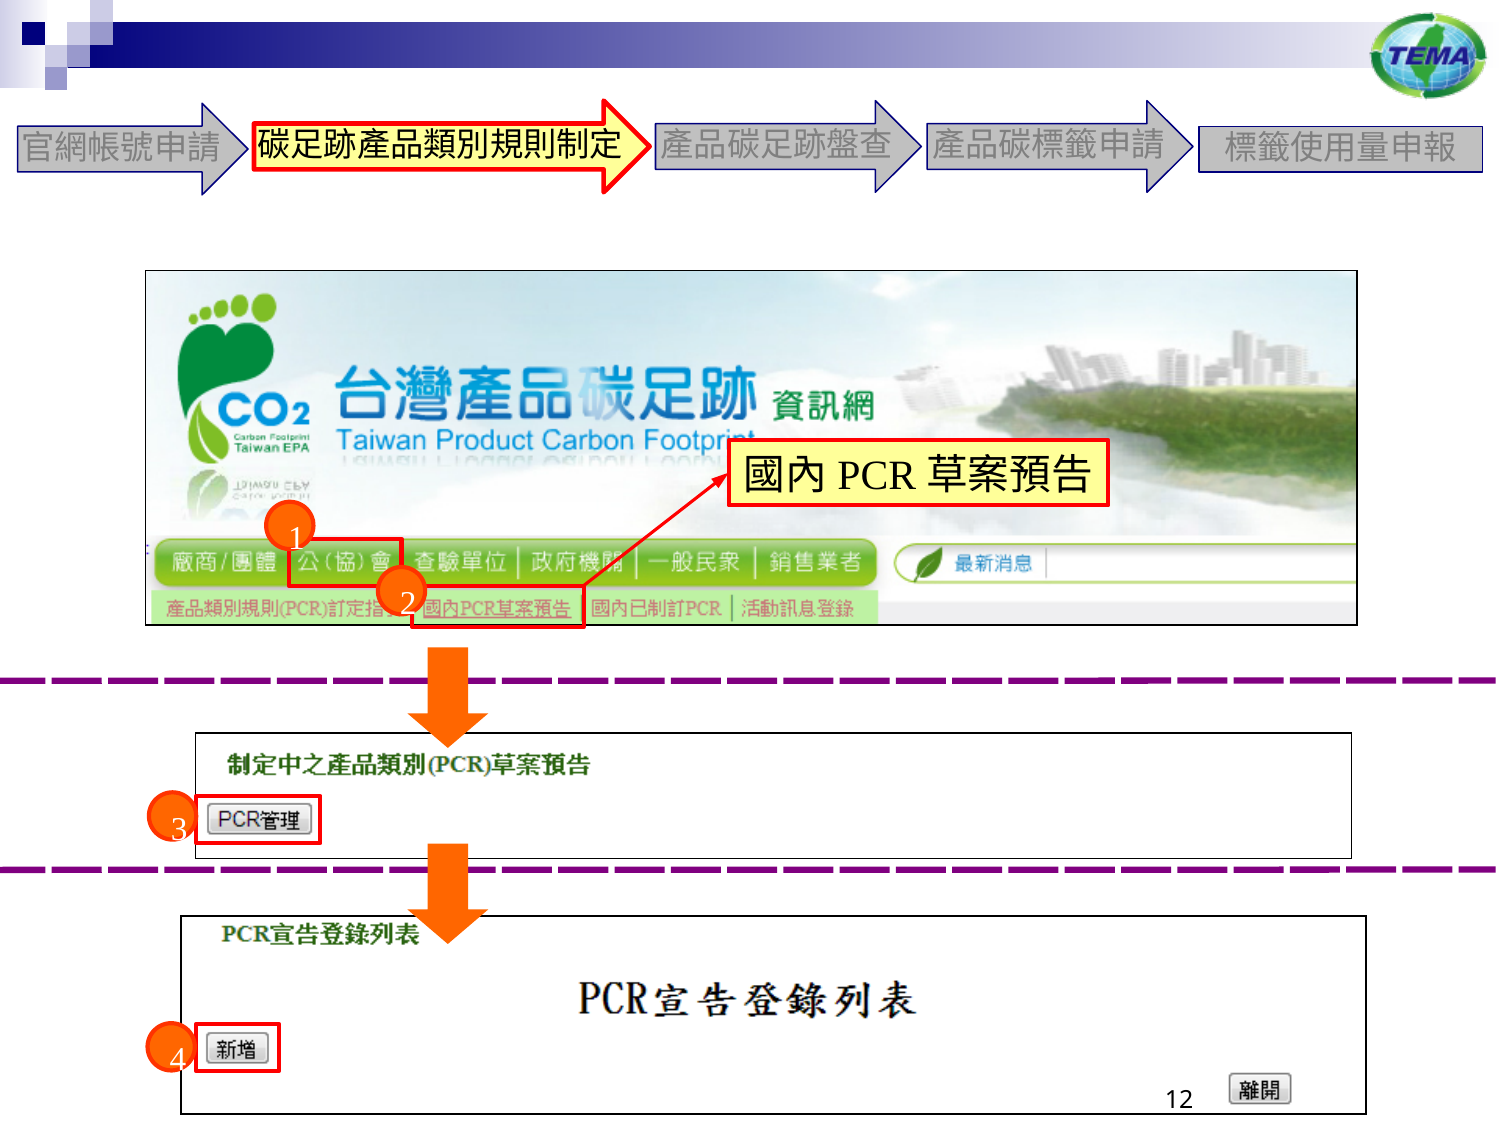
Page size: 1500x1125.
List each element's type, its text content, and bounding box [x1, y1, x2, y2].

picture [146, 271, 1357, 625]
text_box 產品碳標籤申請 [927, 100, 1193, 193]
text_box 產品碳足跡盤查 [655, 100, 922, 193]
text_box 標籤使用量申報 [1199, 126, 1482, 172]
text_box 官網帳號申請 [17, 103, 249, 195]
text_box [407, 843, 489, 944]
picture [198, 1026, 277, 1069]
text_box 2 [377, 567, 426, 615]
text_box 4 [147, 1023, 195, 1071]
picture [198, 798, 318, 841]
text_box 4 [172, 1053, 179, 1063]
text_box 11 [1149, 1050, 1500, 1125]
picture [196, 733, 1351, 858]
text_box [407, 647, 489, 748]
text_box 碳足跡產品類別規則制定 [253, 100, 650, 193]
text_box 國內PCR草案預告 [729, 440, 1108, 505]
picture [291, 541, 399, 584]
picture [414, 588, 582, 625]
text_box 1 [266, 501, 314, 550]
text_box 3 [148, 792, 197, 840]
picture [181, 916, 1366, 1114]
